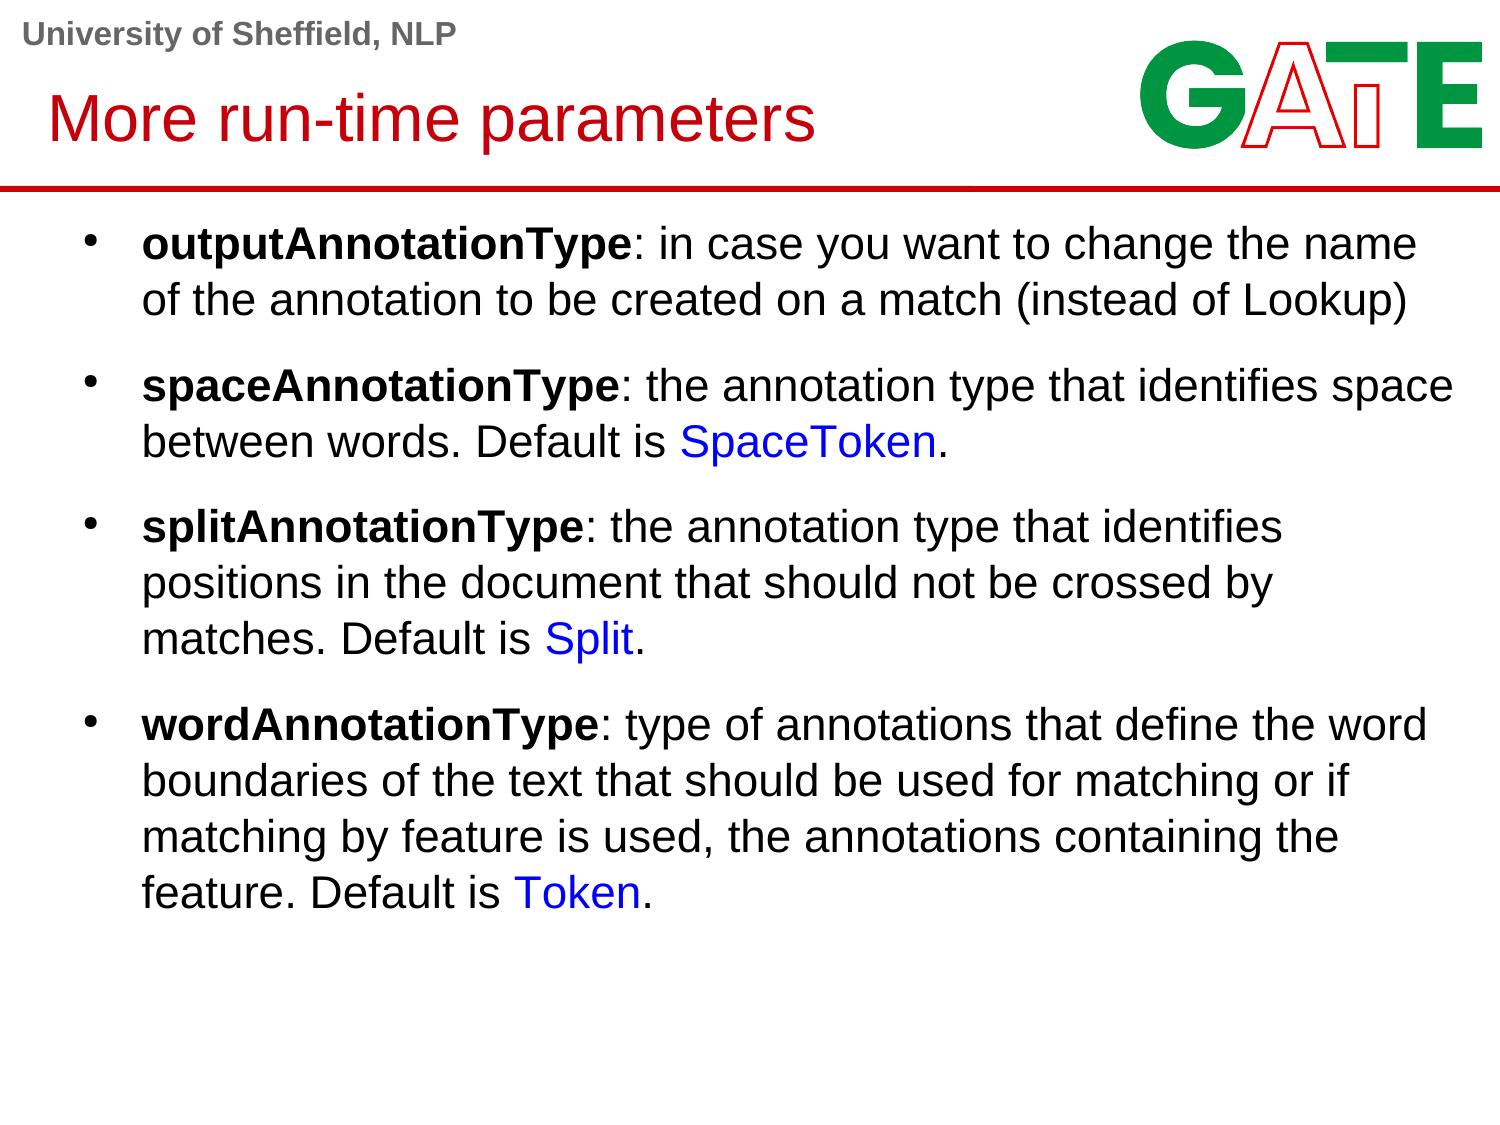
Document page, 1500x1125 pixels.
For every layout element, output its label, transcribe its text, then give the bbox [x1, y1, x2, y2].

title More run-time parameters [47, 59, 1241, 180]
list outputAnnotationType: in case you want to change the name of the annotation to be created on a match (instead of Lookup) spaceAnnotationType: the annotation type that identifies space between words. Default is SpaceToken. splitAnnotationType: the annotation type that identifies positions in the document that should not be crossed by matches. Default is Split. wordAnnotationType: type of annotations that define the word boundaries of the text that should be used for matching or if matching by feature is used, the annotations containing the feature. Default is Token. [82, 212, 1465, 1063]
picture [1133, 23, 1489, 166]
